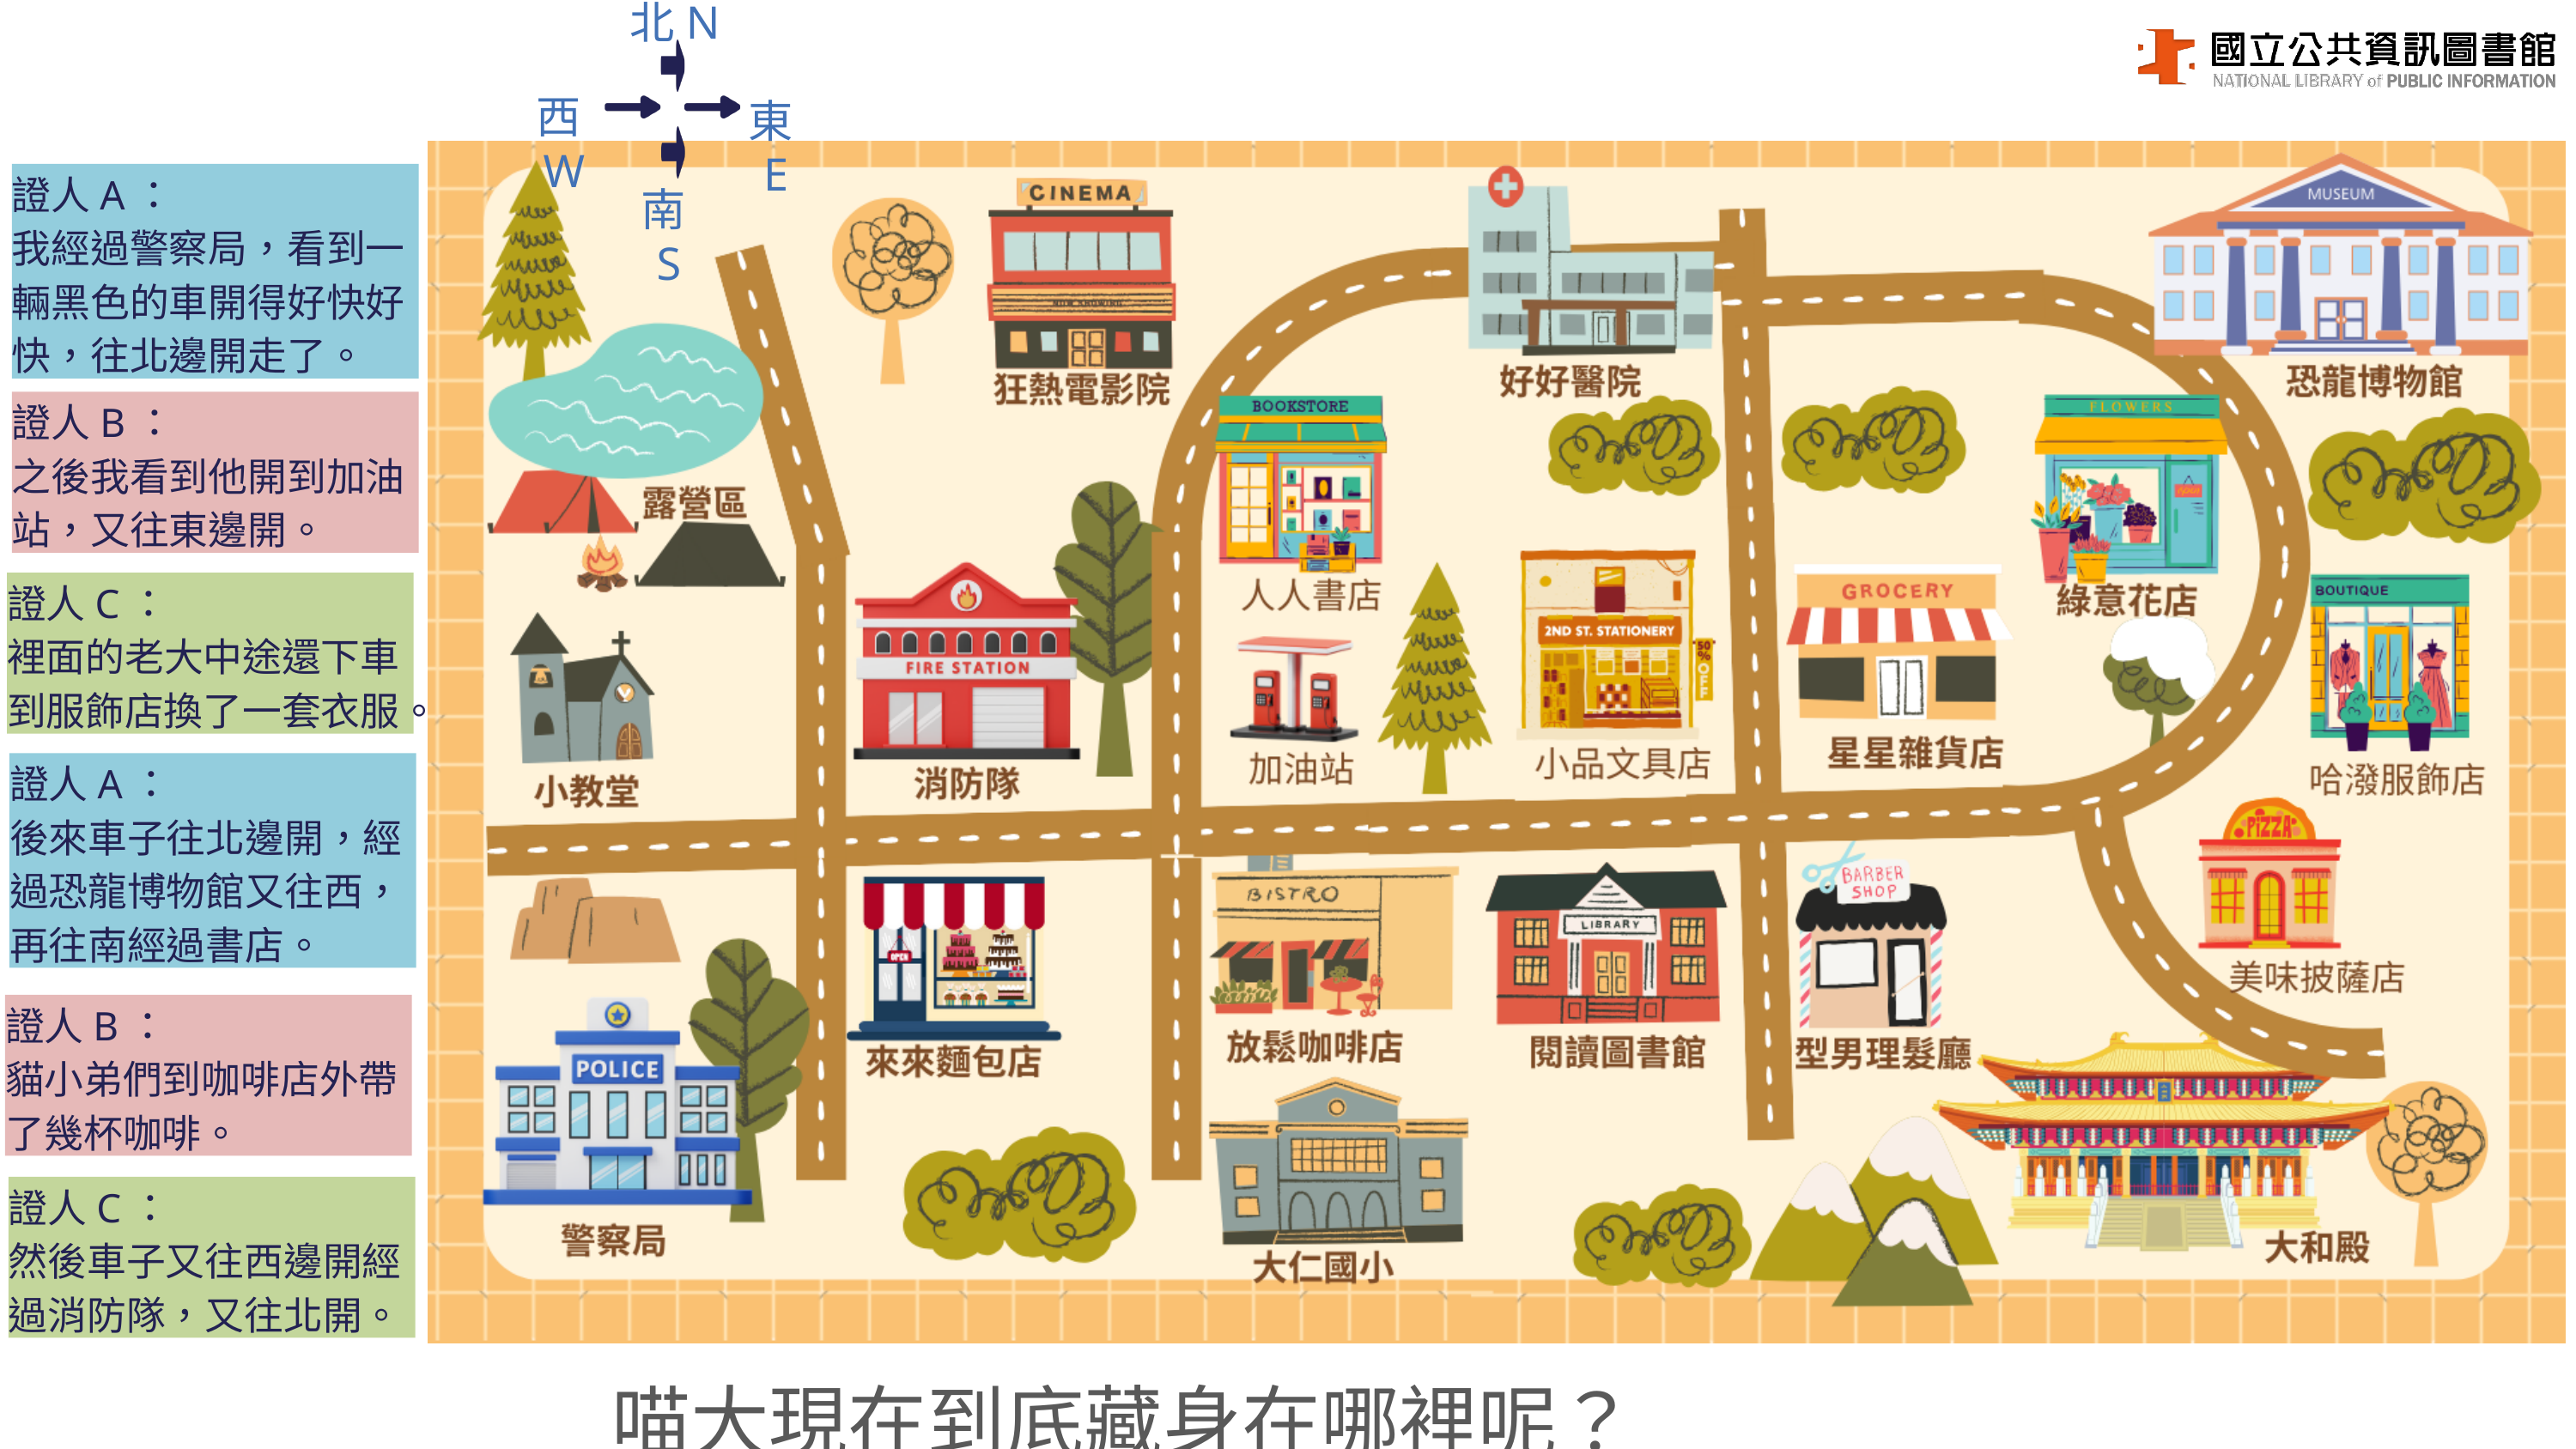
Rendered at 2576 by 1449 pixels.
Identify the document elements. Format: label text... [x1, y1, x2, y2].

text_box 南S [633, 181, 705, 222]
text_box [661, 124, 685, 180]
text_box 喵大現在到底藏身在哪裡呢？ [611, 1295, 2544, 1440]
text_box 證人C： 裡面的老大中途還下車到服飾店換了一套衣服。 [7, 573, 414, 729]
picture [428, 141, 2566, 1343]
text_box [684, 94, 740, 119]
text_box 證人C： 然後車子又往西邊開經過消防隊，又往北開。 [8, 1176, 416, 1333]
text_box 東E [740, 93, 811, 139]
text_box 北N [629, 0, 722, 38]
text_box 證人A： 我經過警察局，看到一輛黑色的車開得好快好快，往北邊開走了。 [11, 163, 419, 374]
text_box 證人B： 之後我看到他開到加油站，又往東邊開。 [11, 391, 419, 548]
text_box 證人B： 貓小弟們到咖啡店外帶了幾杯咖啡。 [4, 994, 412, 1151]
text_box [605, 94, 661, 119]
text_box [660, 38, 685, 94]
text_box 西W [524, 88, 605, 136]
text_box 證人A： 後來車子往北邊開，經過恐龍博物館又往西，再往南經過書店。 [9, 753, 416, 963]
